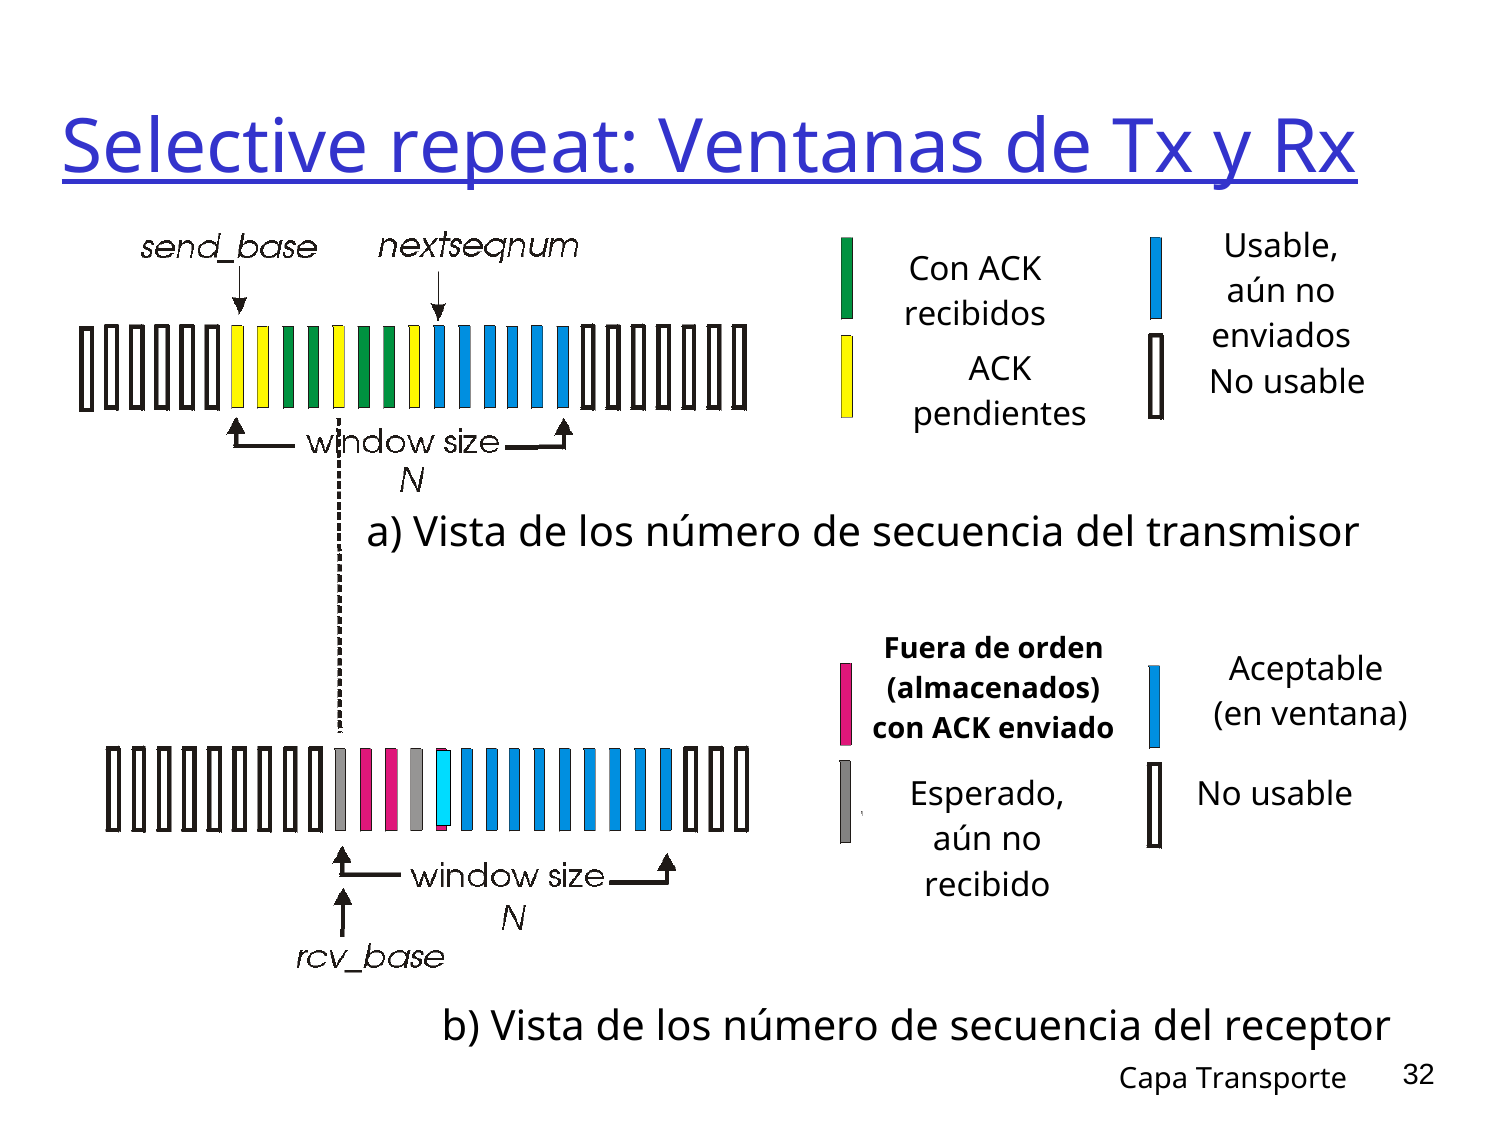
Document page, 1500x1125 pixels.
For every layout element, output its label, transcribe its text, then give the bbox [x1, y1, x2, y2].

text_box Aceptable (en ventana)‏ [1174, 637, 1438, 744]
text_box Esperado, aún no recibido [862, 762, 1113, 914]
text_box [436, 750, 451, 826]
text_box a) Vista de los número de secuencia del transmisor [350, 494, 1388, 567]
text_box b) Vista de los número de secuencia del receptor [339, 987, 1494, 1060]
text_box Fuera de orden (almacenados) con ACK enviado [862, 619, 1126, 755]
text_box ACK pendientes [874, 337, 1126, 444]
picture [79, 231, 1431, 1039]
text_box Con ACK recibidos [862, 237, 1088, 344]
text_box No usable [1175, 762, 1376, 824]
text_box No usable [1187, 349, 1388, 411]
text_box Usable, aún no enviados [1175, 213, 1388, 366]
title Selective repeat: Ventanas de Tx y Rx [46, 46, 1440, 242]
